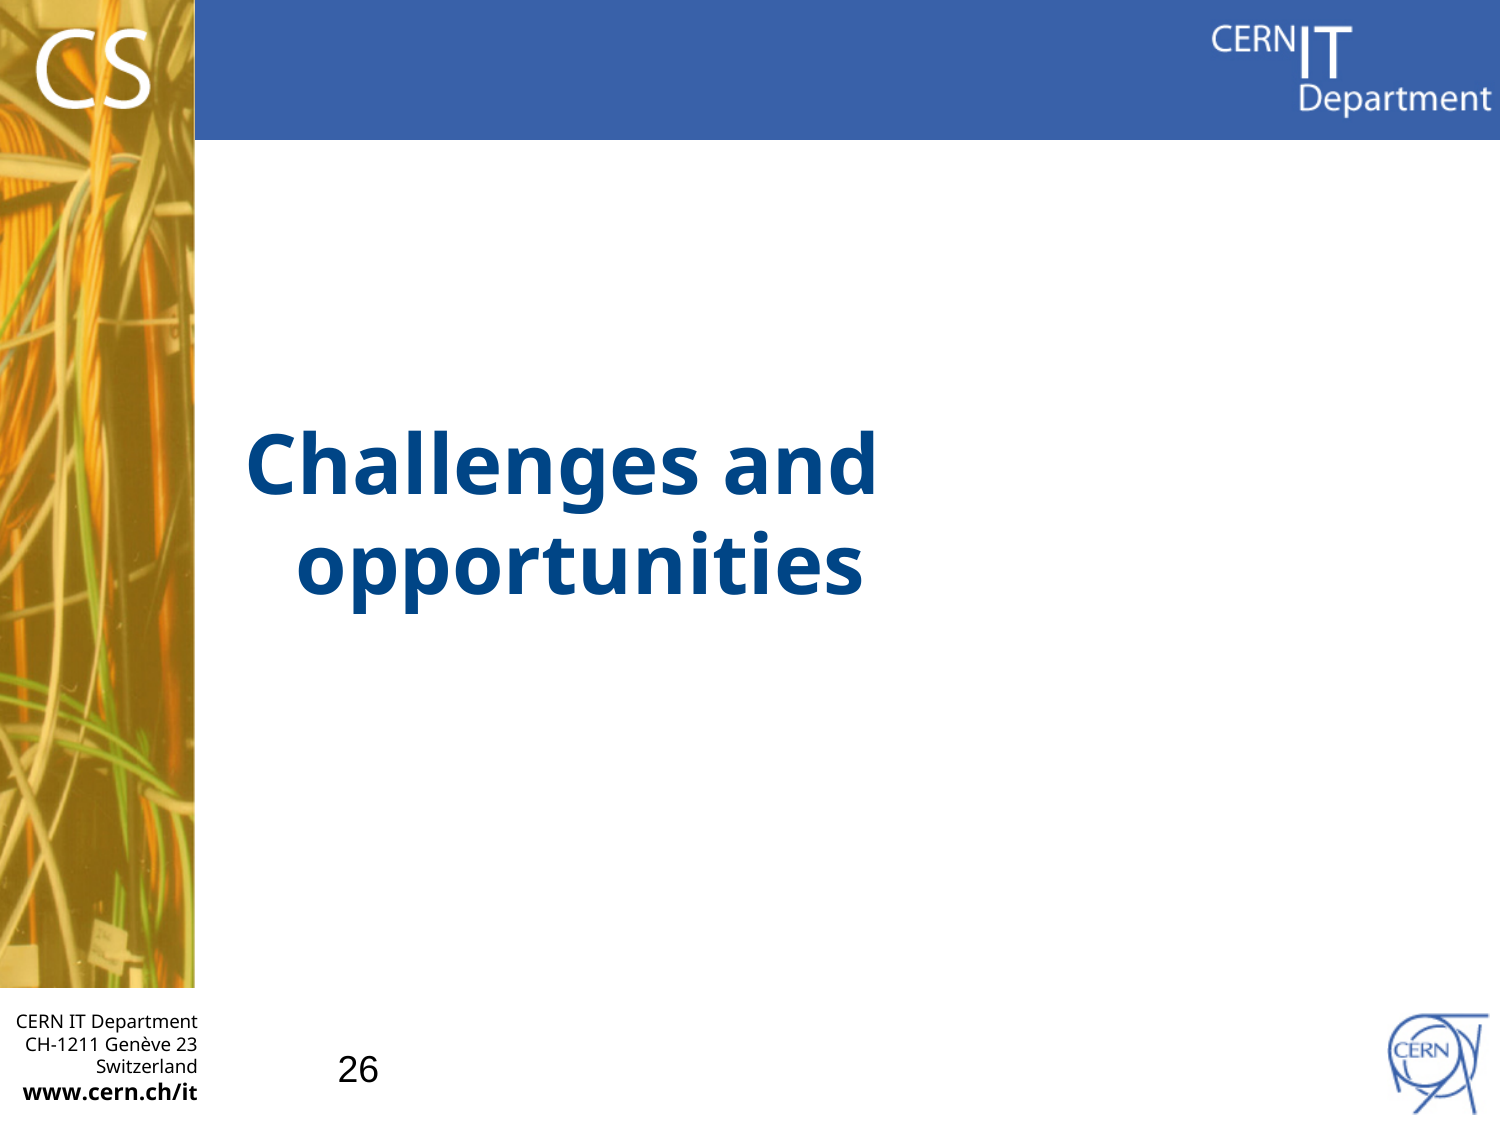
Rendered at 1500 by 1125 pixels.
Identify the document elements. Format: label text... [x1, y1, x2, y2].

picture [1387, 1012, 1490, 1115]
picture [0, 0, 1500, 988]
list Challenges and opportunities [224, 174, 1463, 988]
